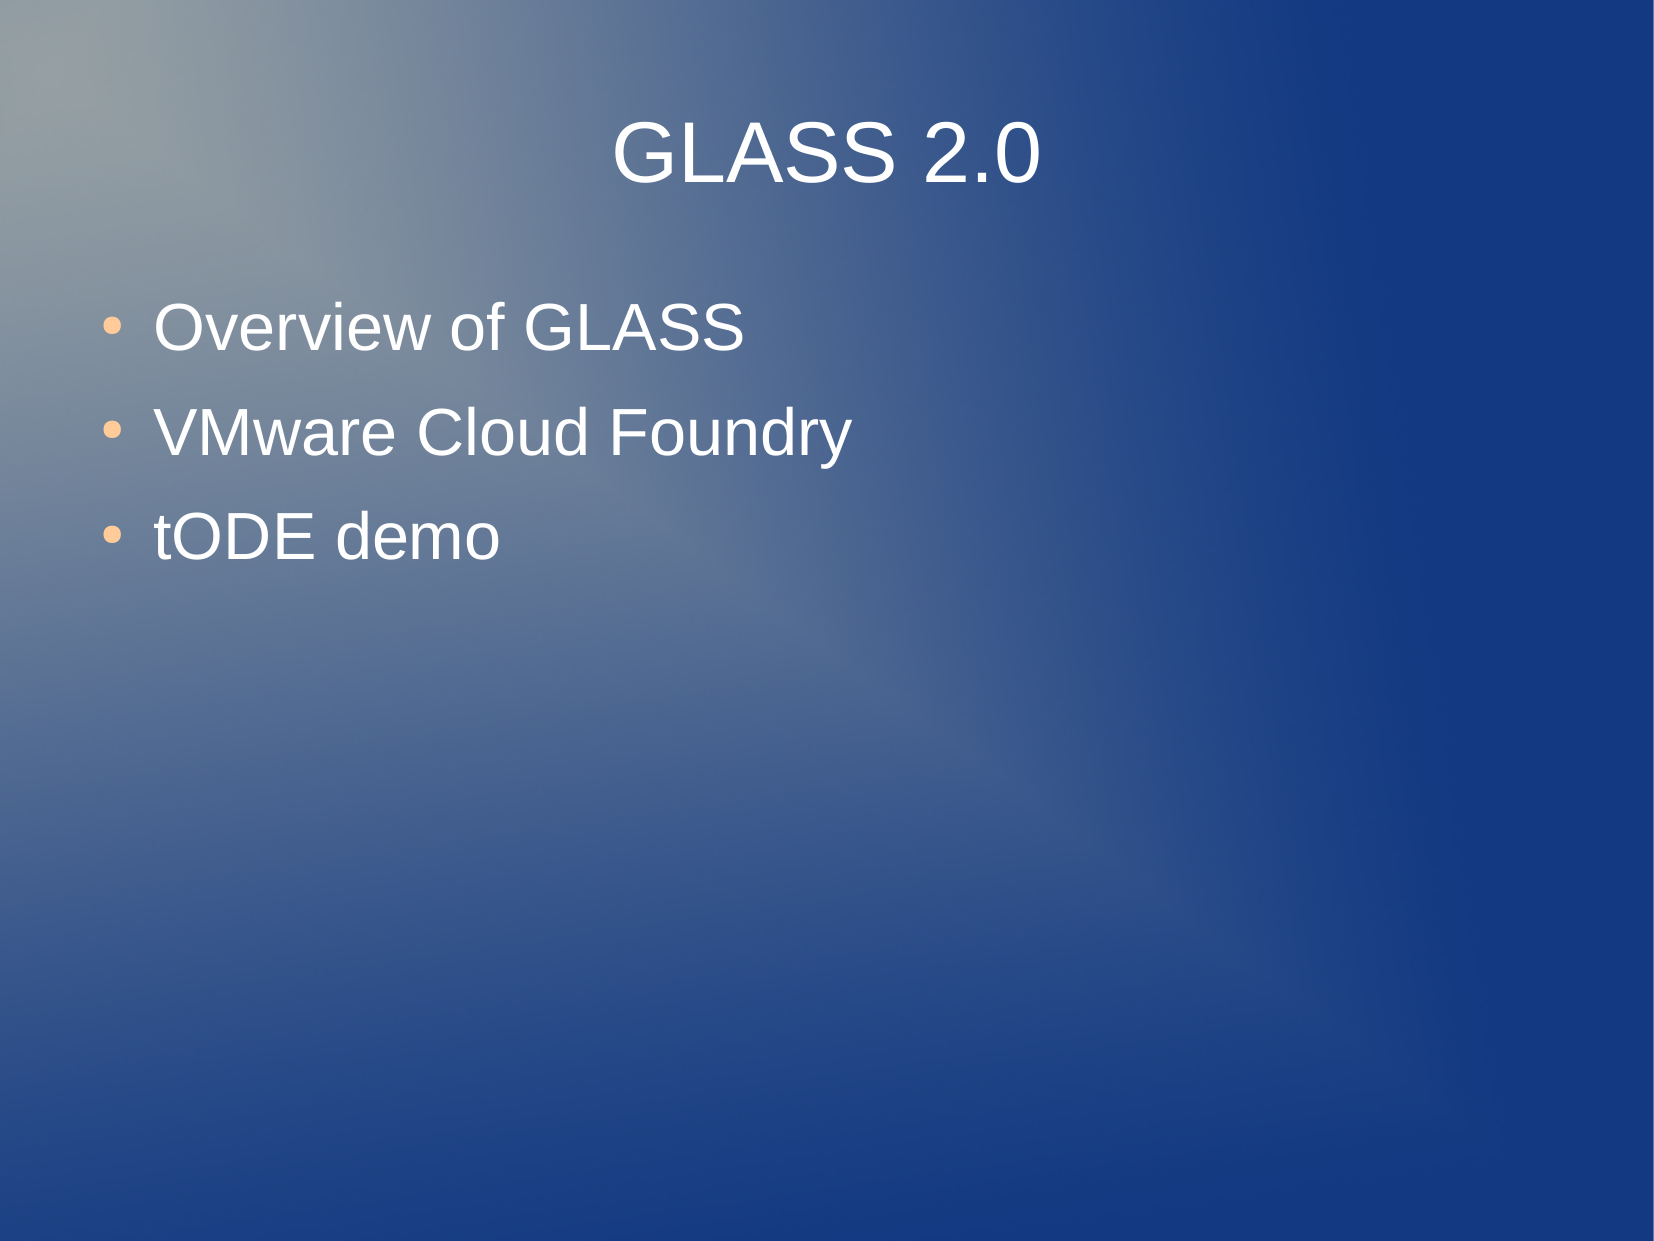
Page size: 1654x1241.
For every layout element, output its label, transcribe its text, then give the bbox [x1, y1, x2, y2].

list Overview of GLASS VMware Cloud Foundry tODE demo [82, 290, 1571, 1109]
picture [0, 0, 1654, 1241]
title GLASS 2.0 [82, 49, 1571, 257]
